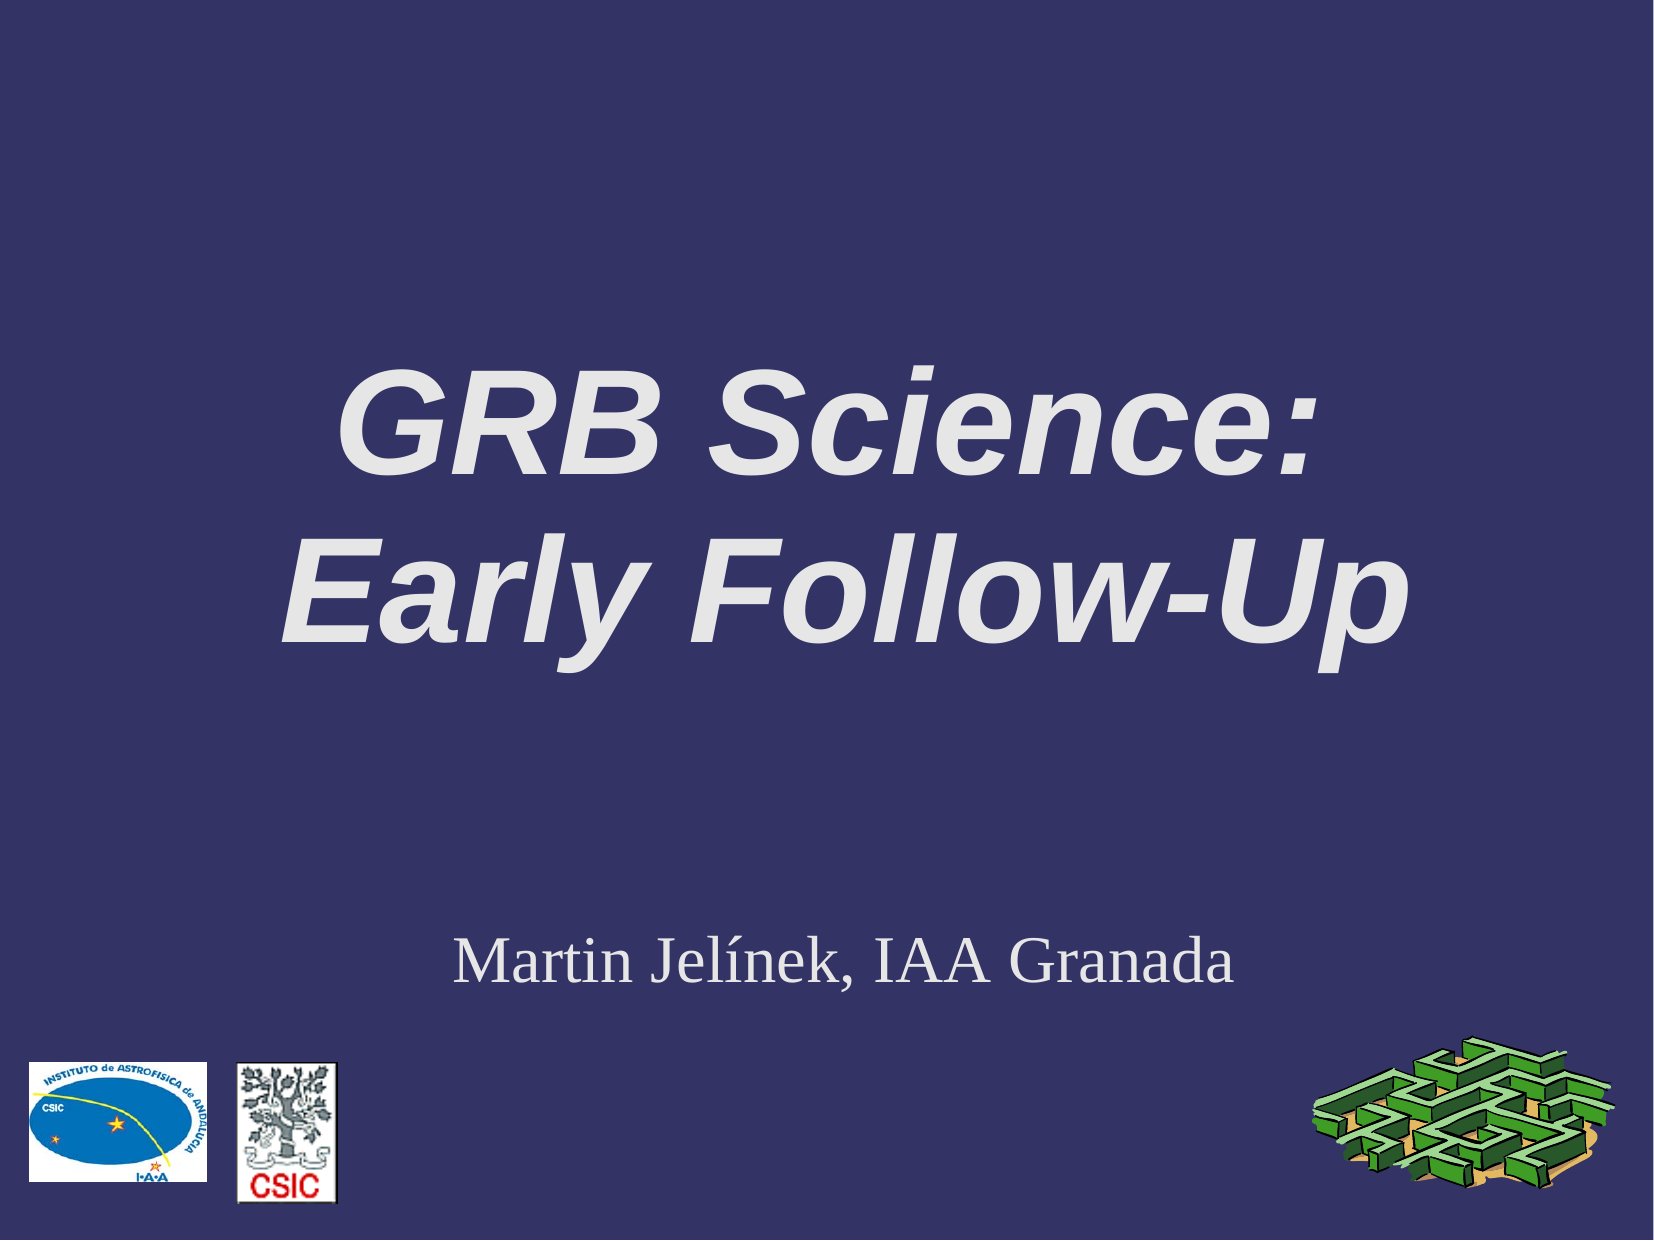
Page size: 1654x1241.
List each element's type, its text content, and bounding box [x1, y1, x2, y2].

picture [29, 1062, 207, 1182]
subtitle Martin Jelínek, IAA Granada [354, 885, 1300, 1034]
title GRB Science: Early Follow-Up [123, 338, 1536, 675]
picture [236, 1062, 338, 1204]
